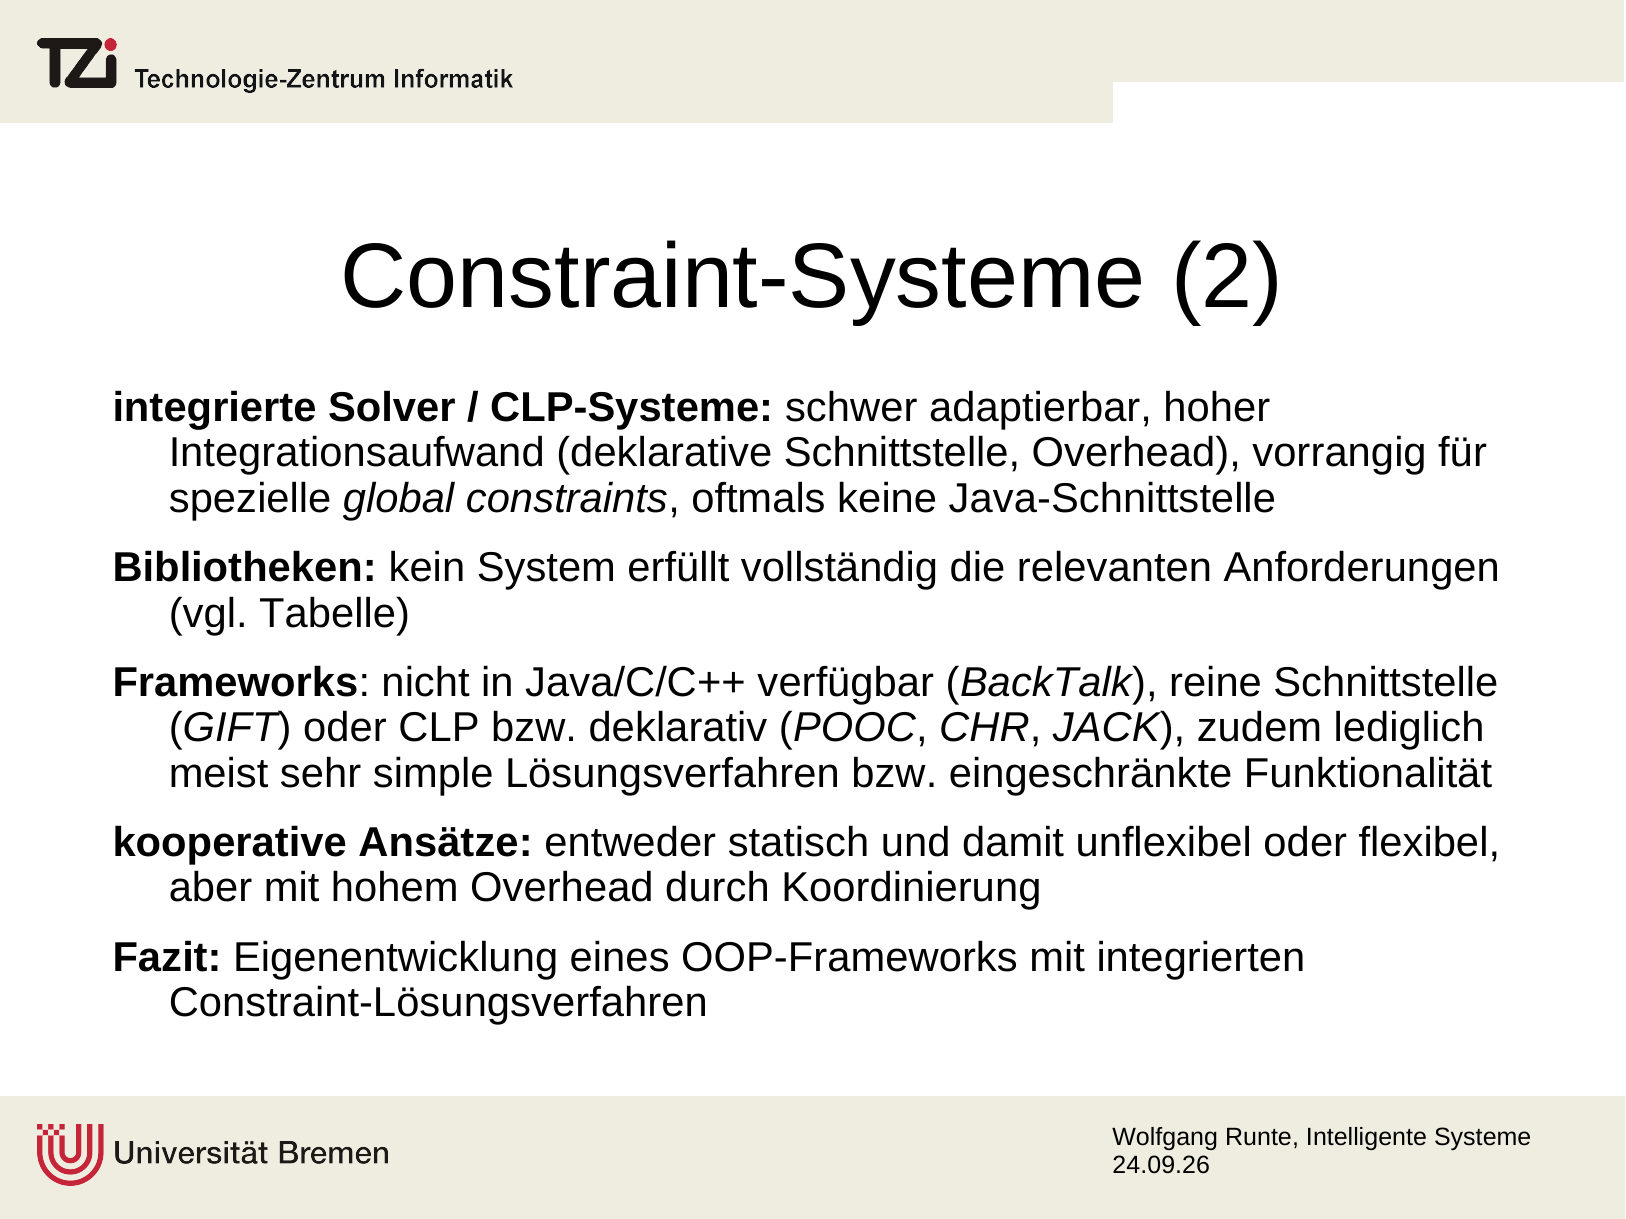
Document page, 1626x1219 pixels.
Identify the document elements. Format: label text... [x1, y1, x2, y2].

list integrierte Solver / CLP-Systeme: schwer adaptierbar, hoher Integrationsaufwand (deklarative Schnittstelle, Overhead), vorrangig für spezielle global constraints, oftmals keine Java-Schnittstelle Bibliotheken: kein System erfüllt vollständig die relevanten Anforderungen (vgl. Tabelle) Frameworks: nicht in Java/C/C++ verfügbar (BackTalk), reine Schnittstelle (GIFT) oder CLP bzw. deklarativ (POOC, CHR, JACK), zudem lediglich meist sehr simple Lösungsverfahren bzw. eingeschränkte Funktionalität kooperative Ansätze: entweder statisch und damit unflexibel oder flexibel, aber mit hohem Overhead durch Koordinierung Fazit: Eigenentwicklung eines OOP-Frameworks mit integrierten Constraint-Lösungsverfahren [112, 384, 1513, 1125]
picture [37, 1124, 388, 1186]
picture [37, 38, 513, 93]
title Constraint-Systeme (2) [112, 162, 1513, 384]
